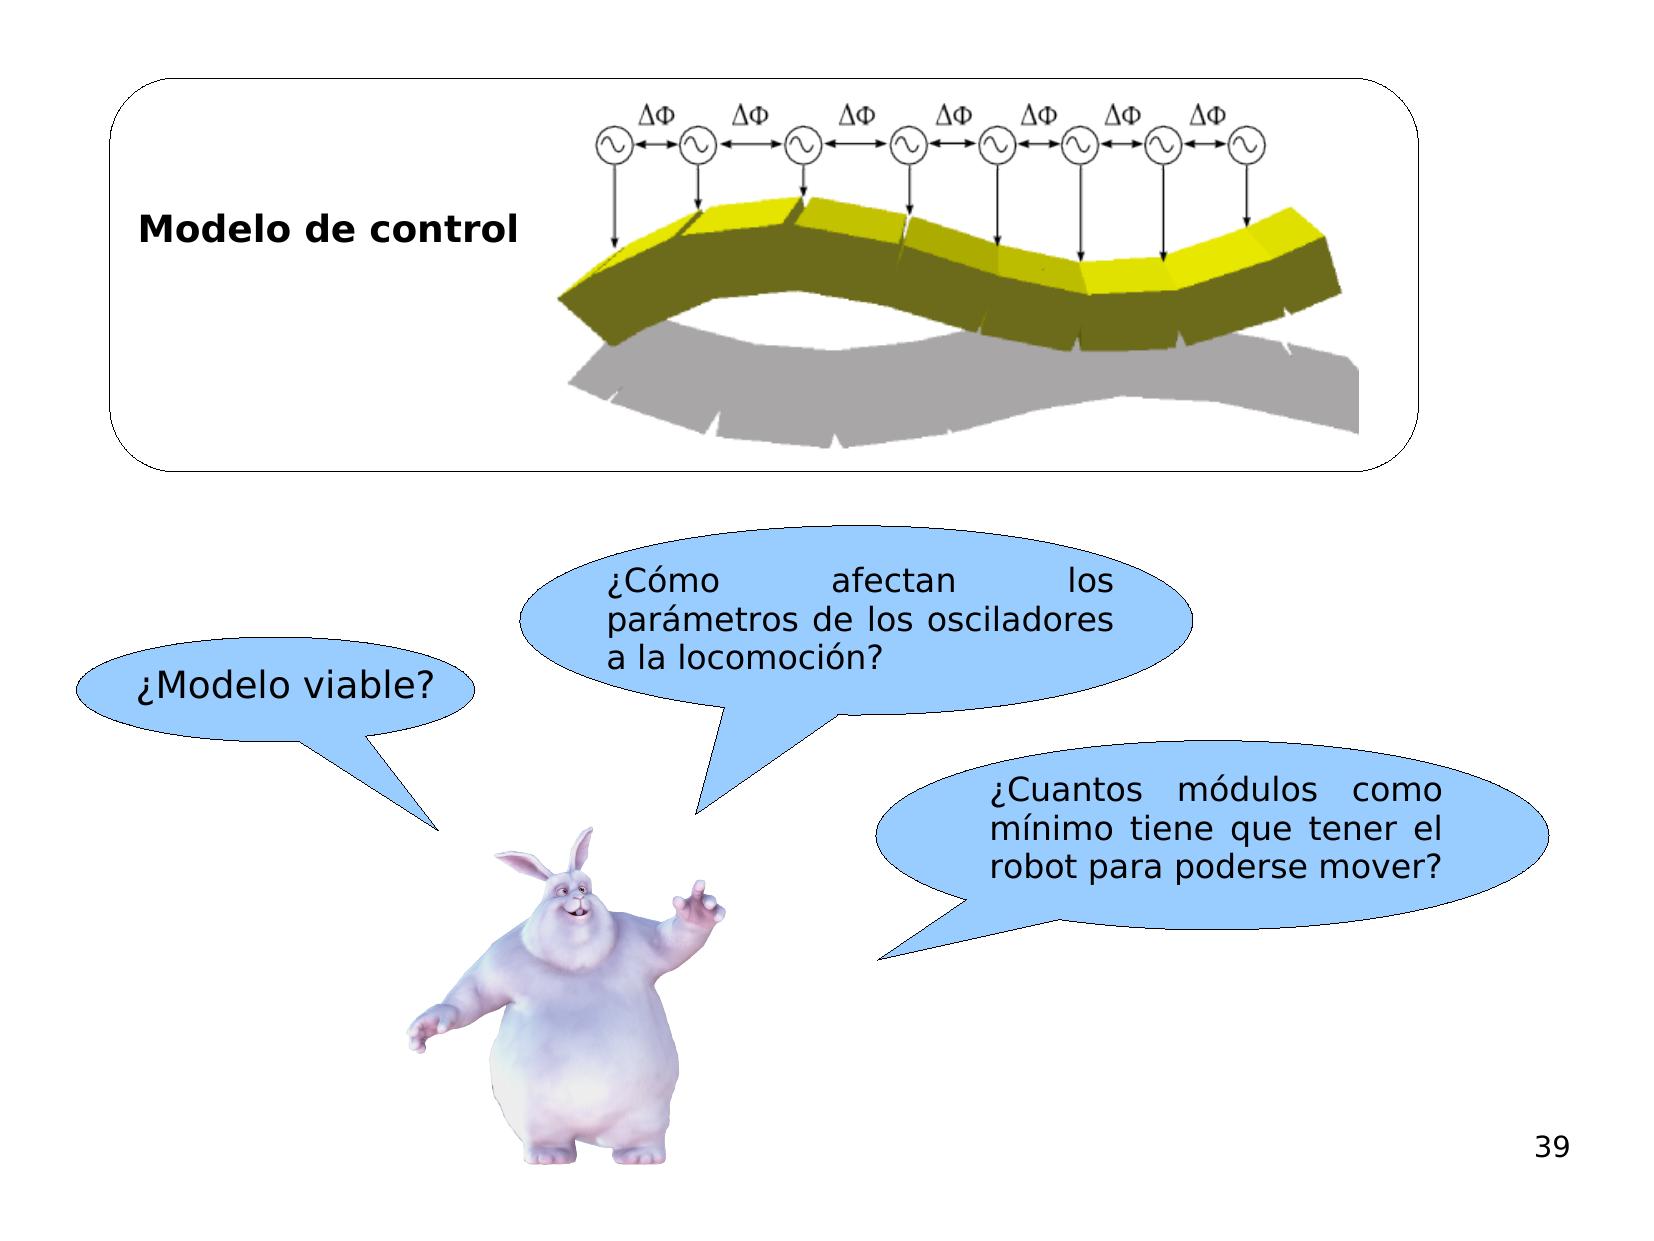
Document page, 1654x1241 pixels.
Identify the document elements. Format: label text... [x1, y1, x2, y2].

text_box [616, 525, 1097, 554]
text_box ¿Modelo viable? [108, 656, 451, 715]
text_box [122, 637, 429, 656]
text_box ¿Cómo afectan los parámetros de los osciladores a la locomoción? [591, 554, 1130, 686]
text_box [875, 768, 1474, 961]
text_box [519, 562, 591, 679]
text_box [451, 664, 475, 715]
text_box Modelo de control [123, 200, 535, 260]
picture [406, 826, 726, 1165]
text_box [613, 686, 1099, 815]
picture [540, 103, 1359, 457]
text_box [995, 740, 1430, 763]
text_box ¿Cuantos módulos como mínimo tiene que tener el robot para poderse mover? [974, 763, 1513, 895]
text_box [1513, 792, 1550, 878]
text_box [1130, 565, 1193, 676]
text_box [76, 661, 450, 826]
